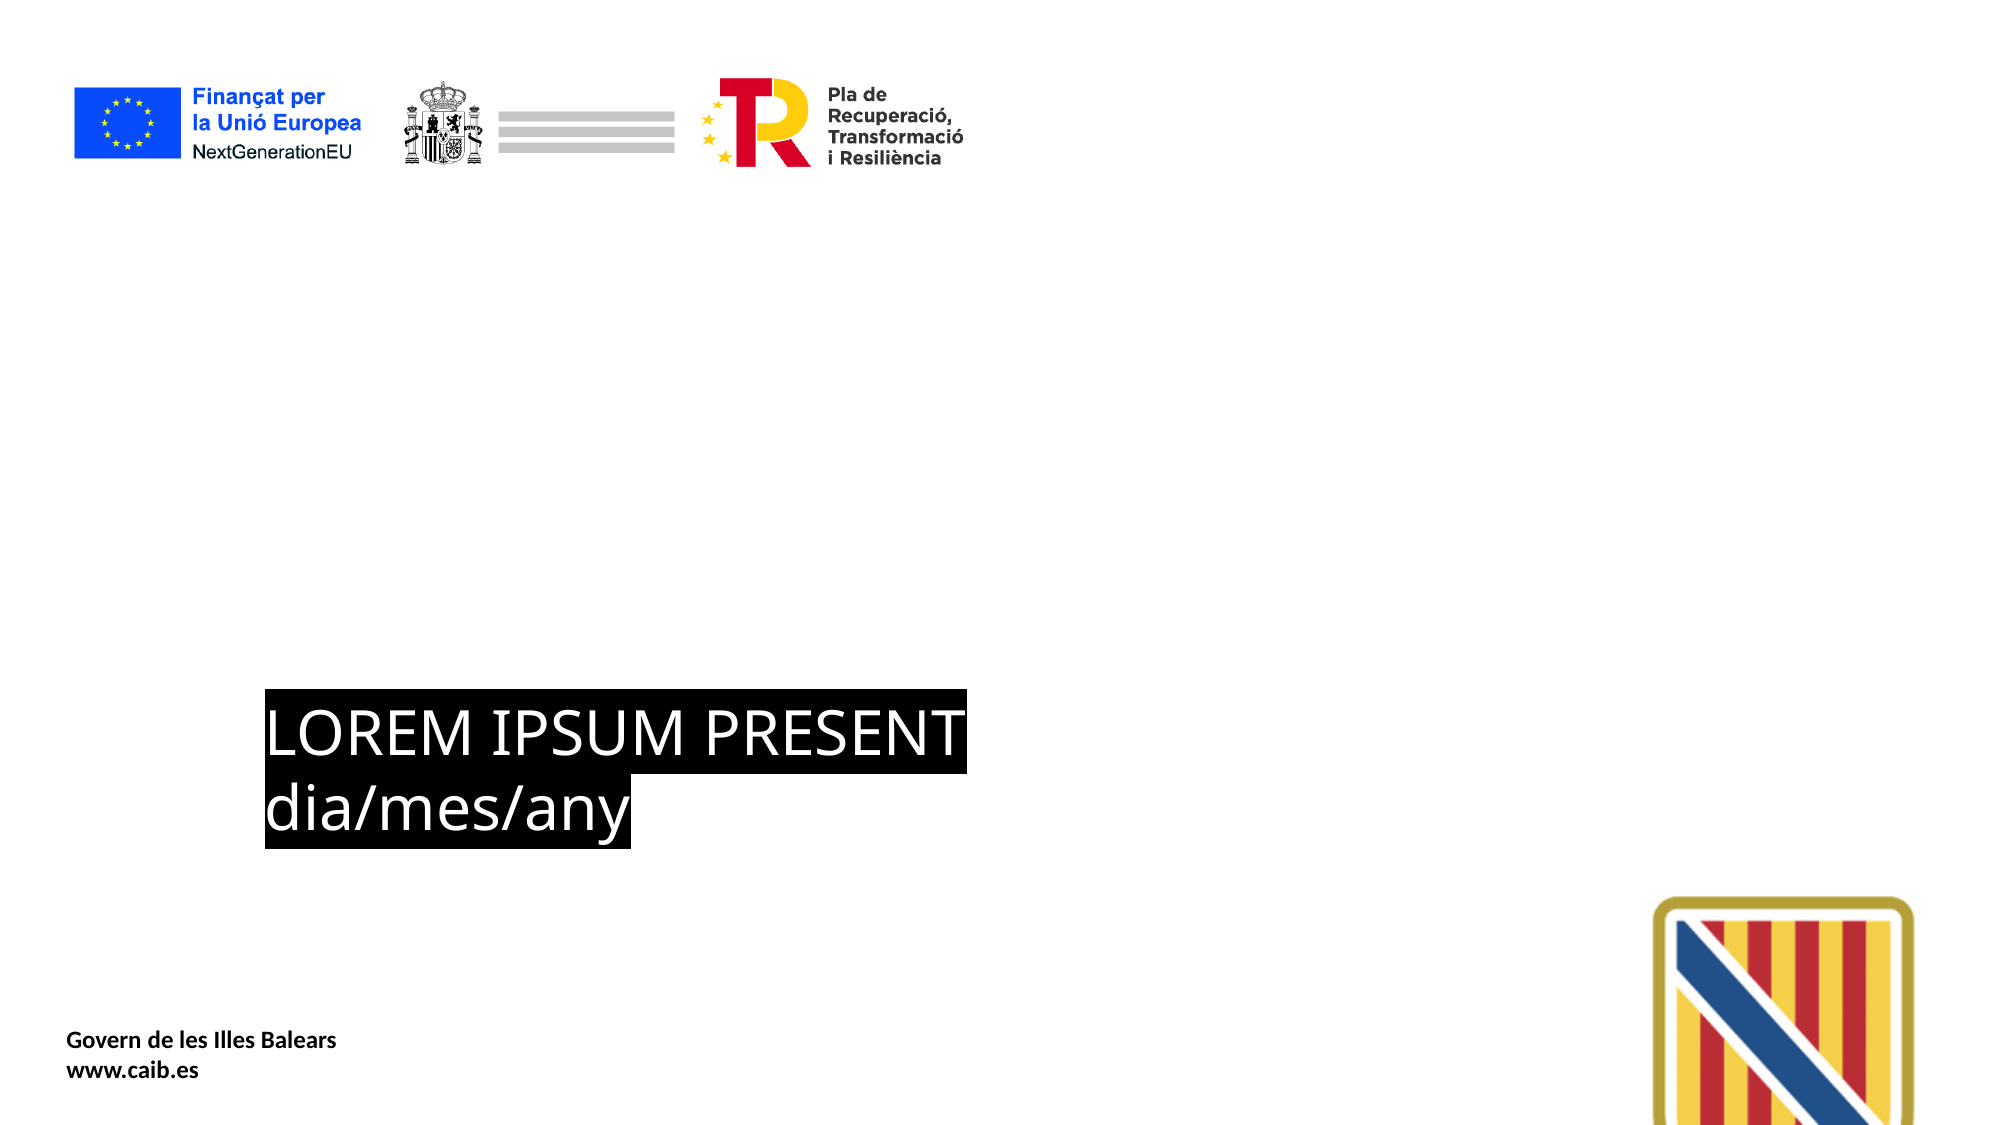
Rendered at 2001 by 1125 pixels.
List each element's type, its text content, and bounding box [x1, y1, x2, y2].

text_box LOREM IPSUM PRESENT dia/mes/any [249, 685, 1103, 853]
text_box Govern de les Illes Balears www.caib.es [51, 1016, 352, 1091]
picture [701, 78, 963, 167]
picture [74, 78, 361, 167]
picture [399, 78, 683, 167]
picture [1534, 852, 1965, 1125]
